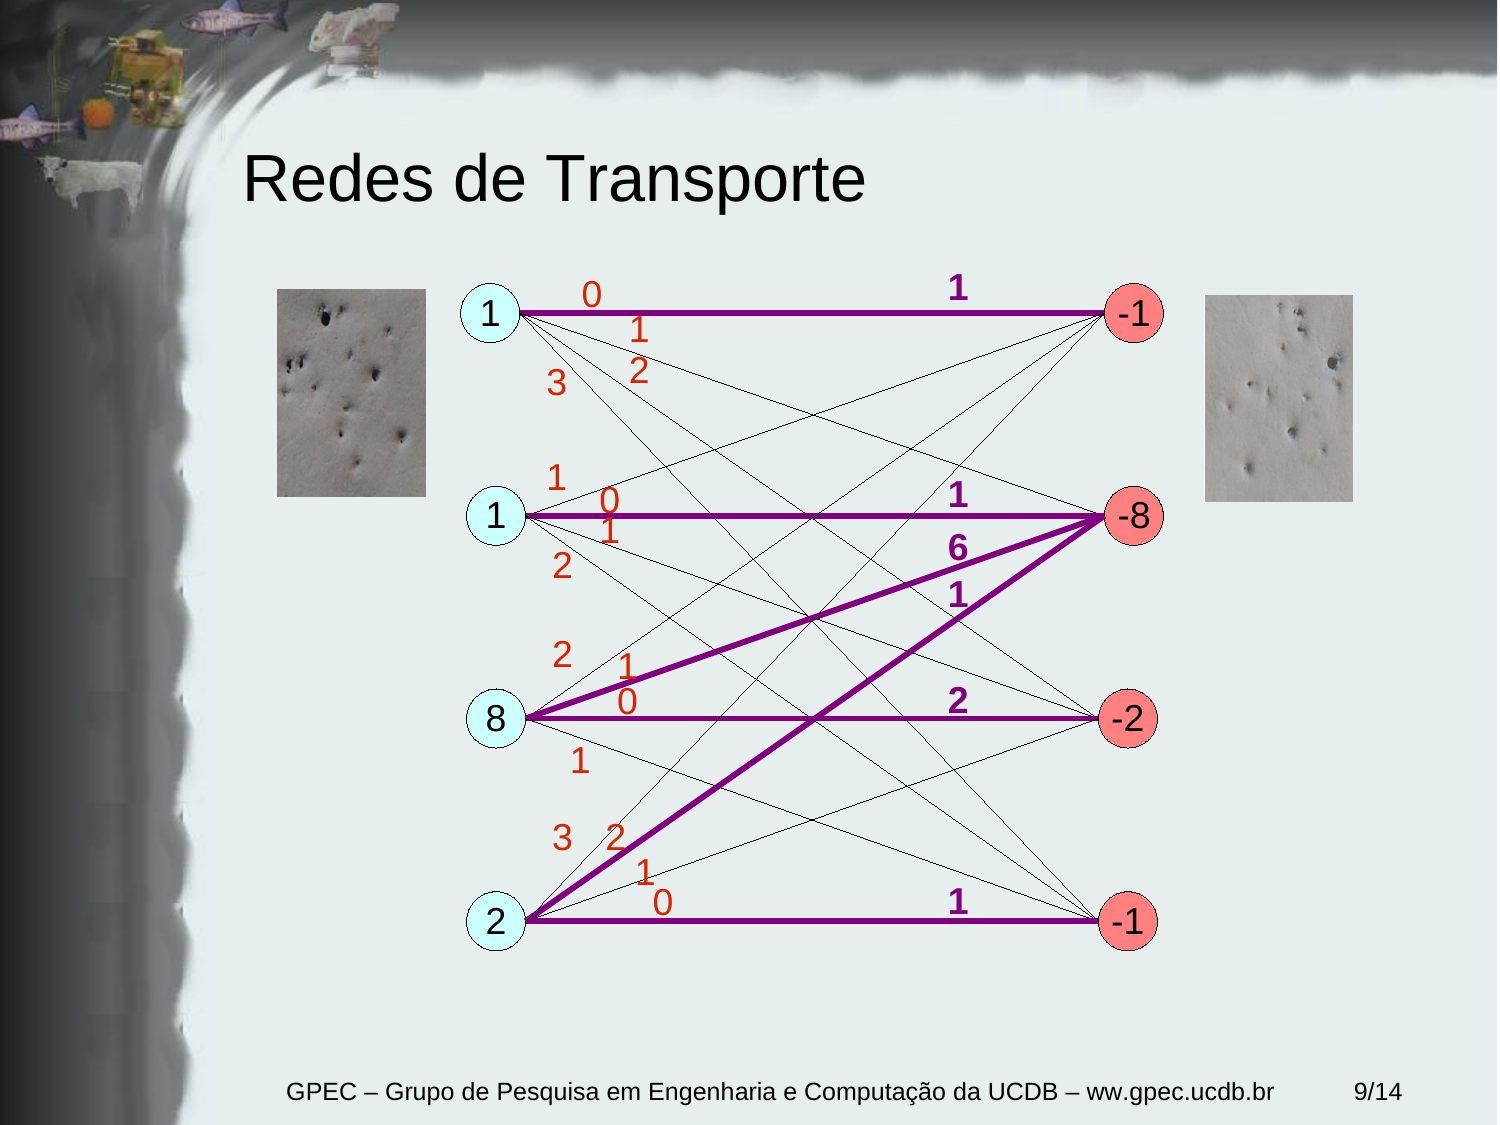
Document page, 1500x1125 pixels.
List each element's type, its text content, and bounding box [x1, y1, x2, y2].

text_box 1 [555, 732, 606, 803]
text_box 1 [466, 486, 526, 546]
text_box 6 [933, 518, 984, 566]
text_box 2 [590, 809, 641, 880]
text_box 2 [614, 342, 665, 414]
text_box 0 [602, 673, 653, 744]
text_box -8 [1104, 486, 1164, 546]
text_box 8 [466, 688, 526, 749]
text_box -2 [1098, 688, 1158, 749]
text_box 1 [933, 465, 984, 518]
text_box 2 [933, 672, 984, 744]
text_box 1 [602, 637, 653, 673]
text_box 2 [537, 625, 588, 697]
text_box 3 [537, 809, 588, 880]
text_box 2 [537, 537, 588, 608]
text_box 1 [460, 283, 520, 343]
title Redes de Transporte [242, 0, 1425, 418]
text_box 0 [566, 265, 618, 337]
text_box 1 [933, 873, 984, 945]
text_box -1 [1098, 891, 1158, 951]
text_box -1 [1104, 283, 1164, 343]
text_box 2 [466, 891, 526, 951]
text_box 0 [584, 472, 636, 501]
text_box 1 [933, 566, 984, 638]
picture [0, 0, 1498, 1125]
text_box 1 [933, 259, 984, 331]
text_box 1 [584, 501, 636, 573]
text_box 1 [620, 844, 671, 916]
text_box 3 [531, 354, 582, 425]
text_box 1 [531, 448, 582, 520]
text_box 0 [637, 874, 689, 945]
text_box 1 [614, 301, 665, 342]
